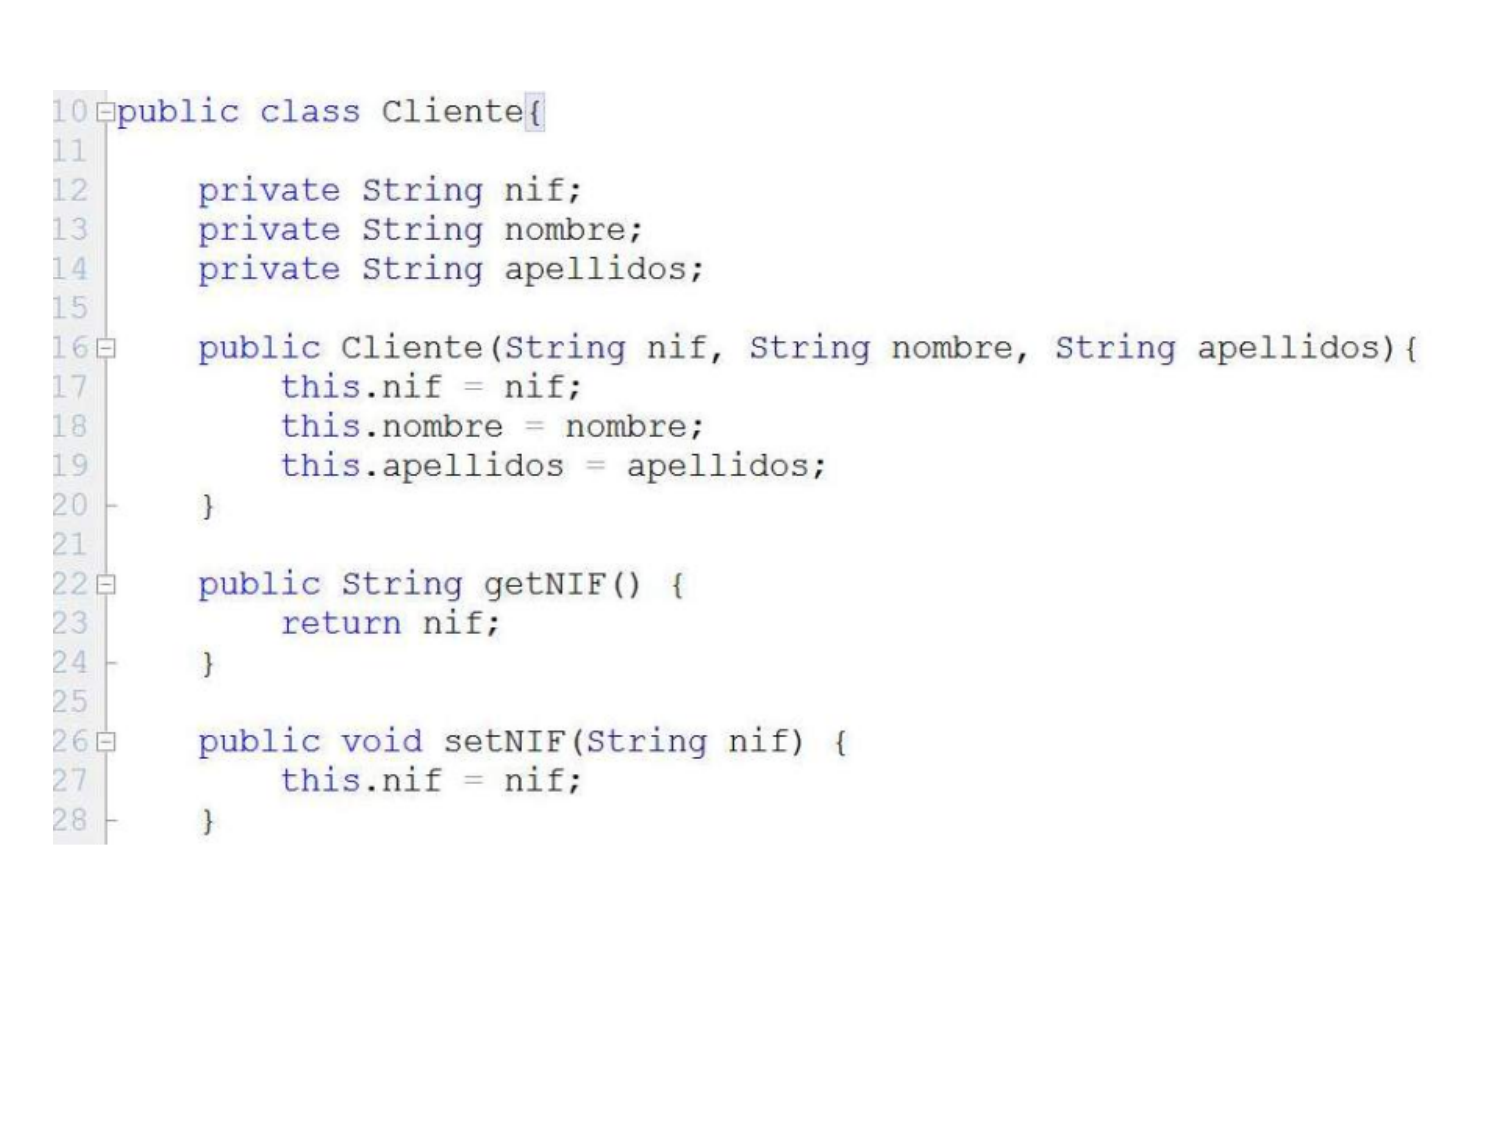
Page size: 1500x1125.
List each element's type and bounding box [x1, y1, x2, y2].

picture [53, 90, 1441, 884]
